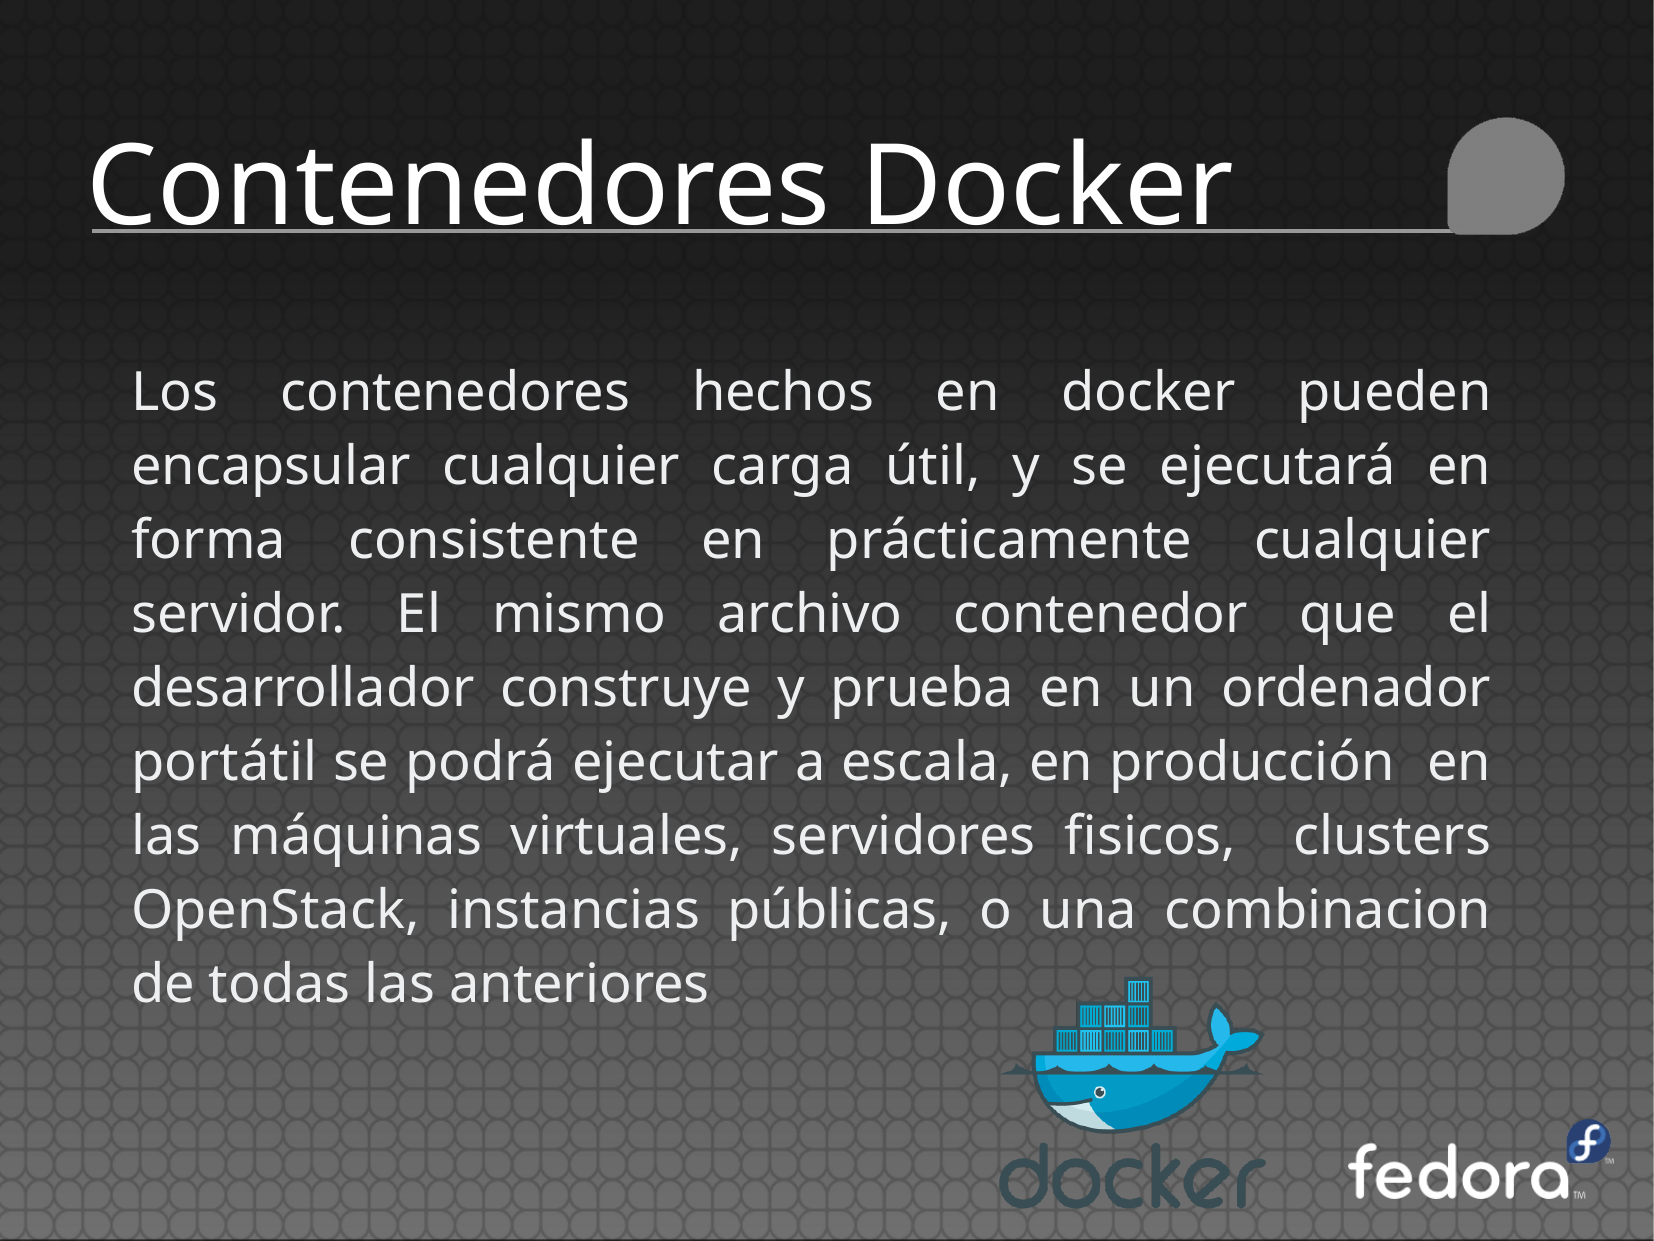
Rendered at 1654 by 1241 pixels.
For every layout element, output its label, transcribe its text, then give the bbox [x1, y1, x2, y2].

text_box Los contenedores hechos en docker pueden encapsular cualquier carga útil, y se ejecutará en forma consistente en prácticamente cualquier servidor. El mismo archivo contenedor que el desarrollador construye y prueba en un ordenador portátil se podrá ejecutar a escala, en producción en las máquinas virtuales, servidores fisicos, clusters OpenStack, instancias públicas, o una combinacion de todas las anteriores [116, 344, 1508, 927]
picture [0, 0, 1654, 1241]
title Contenedores Docker [86, 112, 1576, 249]
